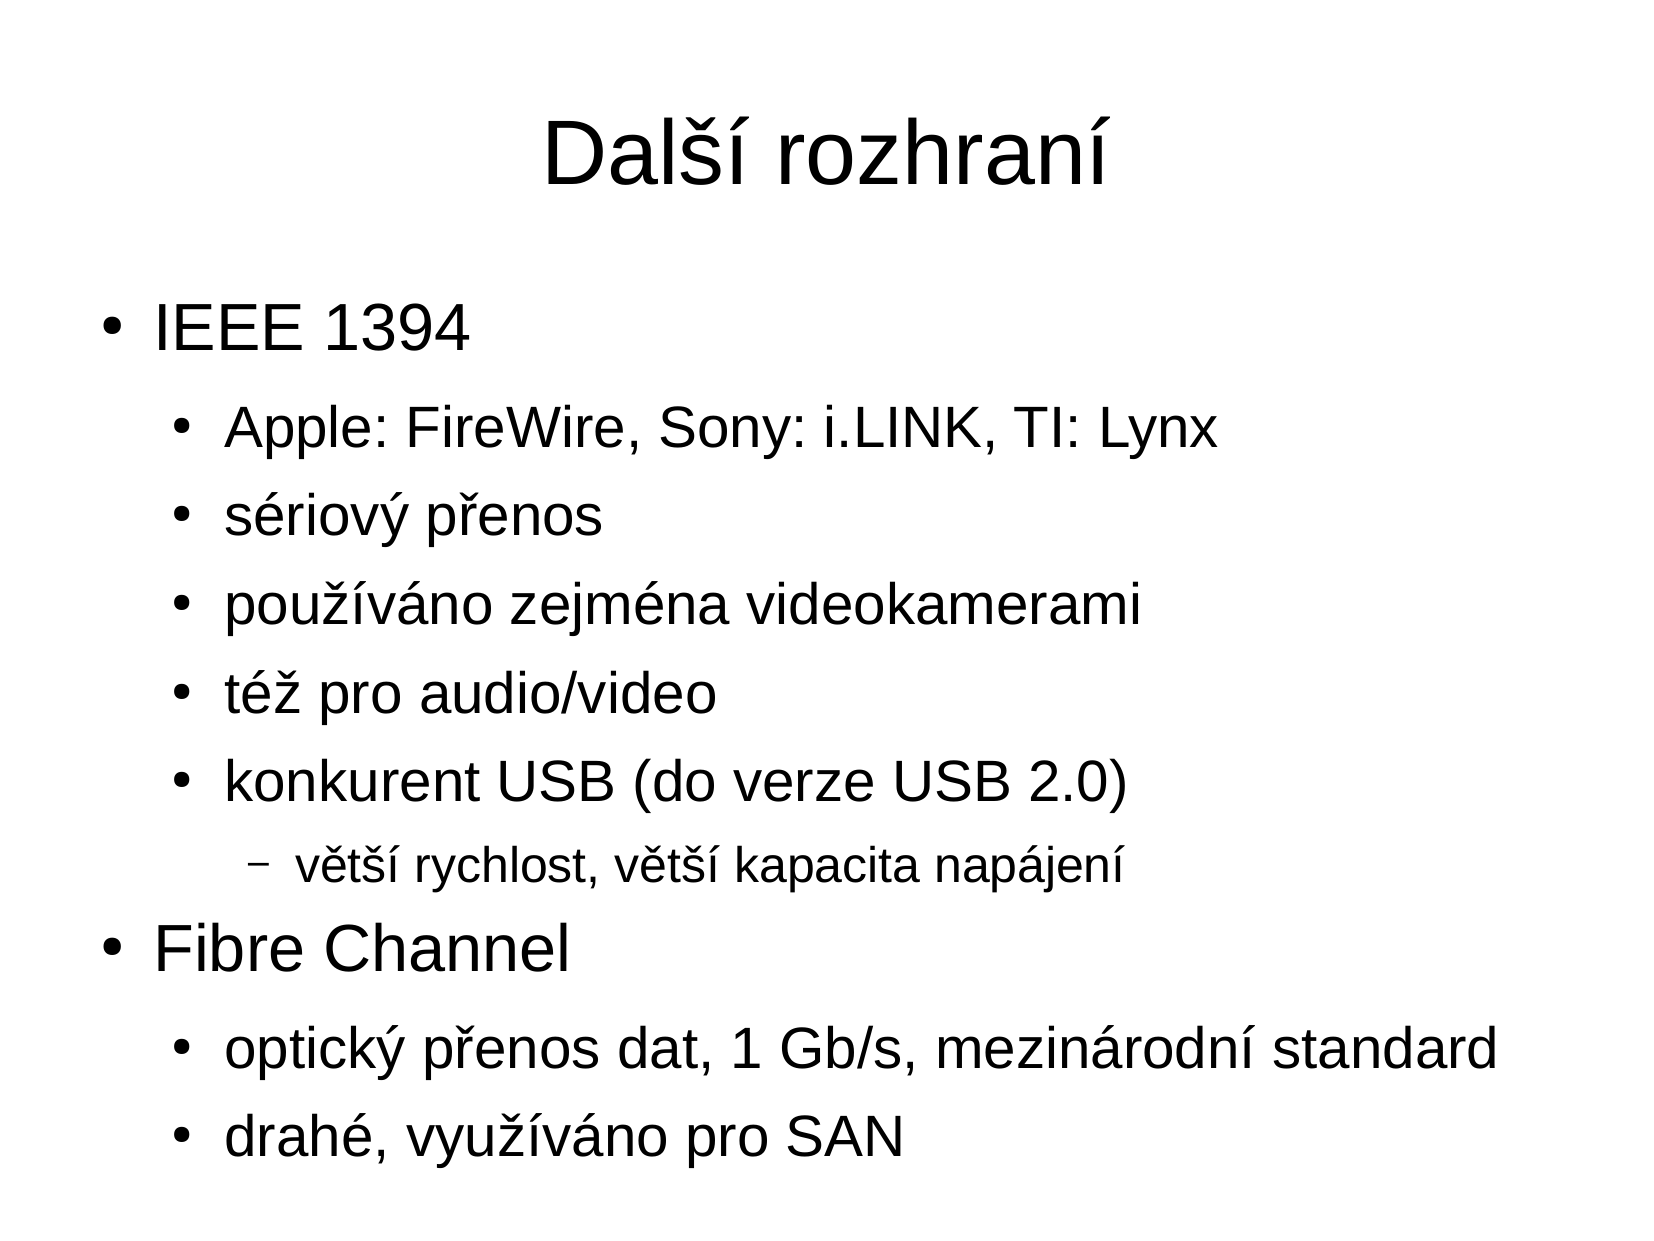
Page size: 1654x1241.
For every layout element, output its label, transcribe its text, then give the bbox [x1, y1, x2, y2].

title Další rozhraní [82, 56, 1571, 250]
list IEEE 1394 Apple: FireWire, Sony: i.LINK, TI: Lynx sériový přenos používáno zejména videokamerami též pro audio/video konkurent USB (do verze USB 2.0) větší rychlost, větší kapacita napájení Fibre Channel optický přenos dat, 1 Gb/s, mezinárodní standard drahé, využíváno pro SAN [82, 290, 1571, 1170]
